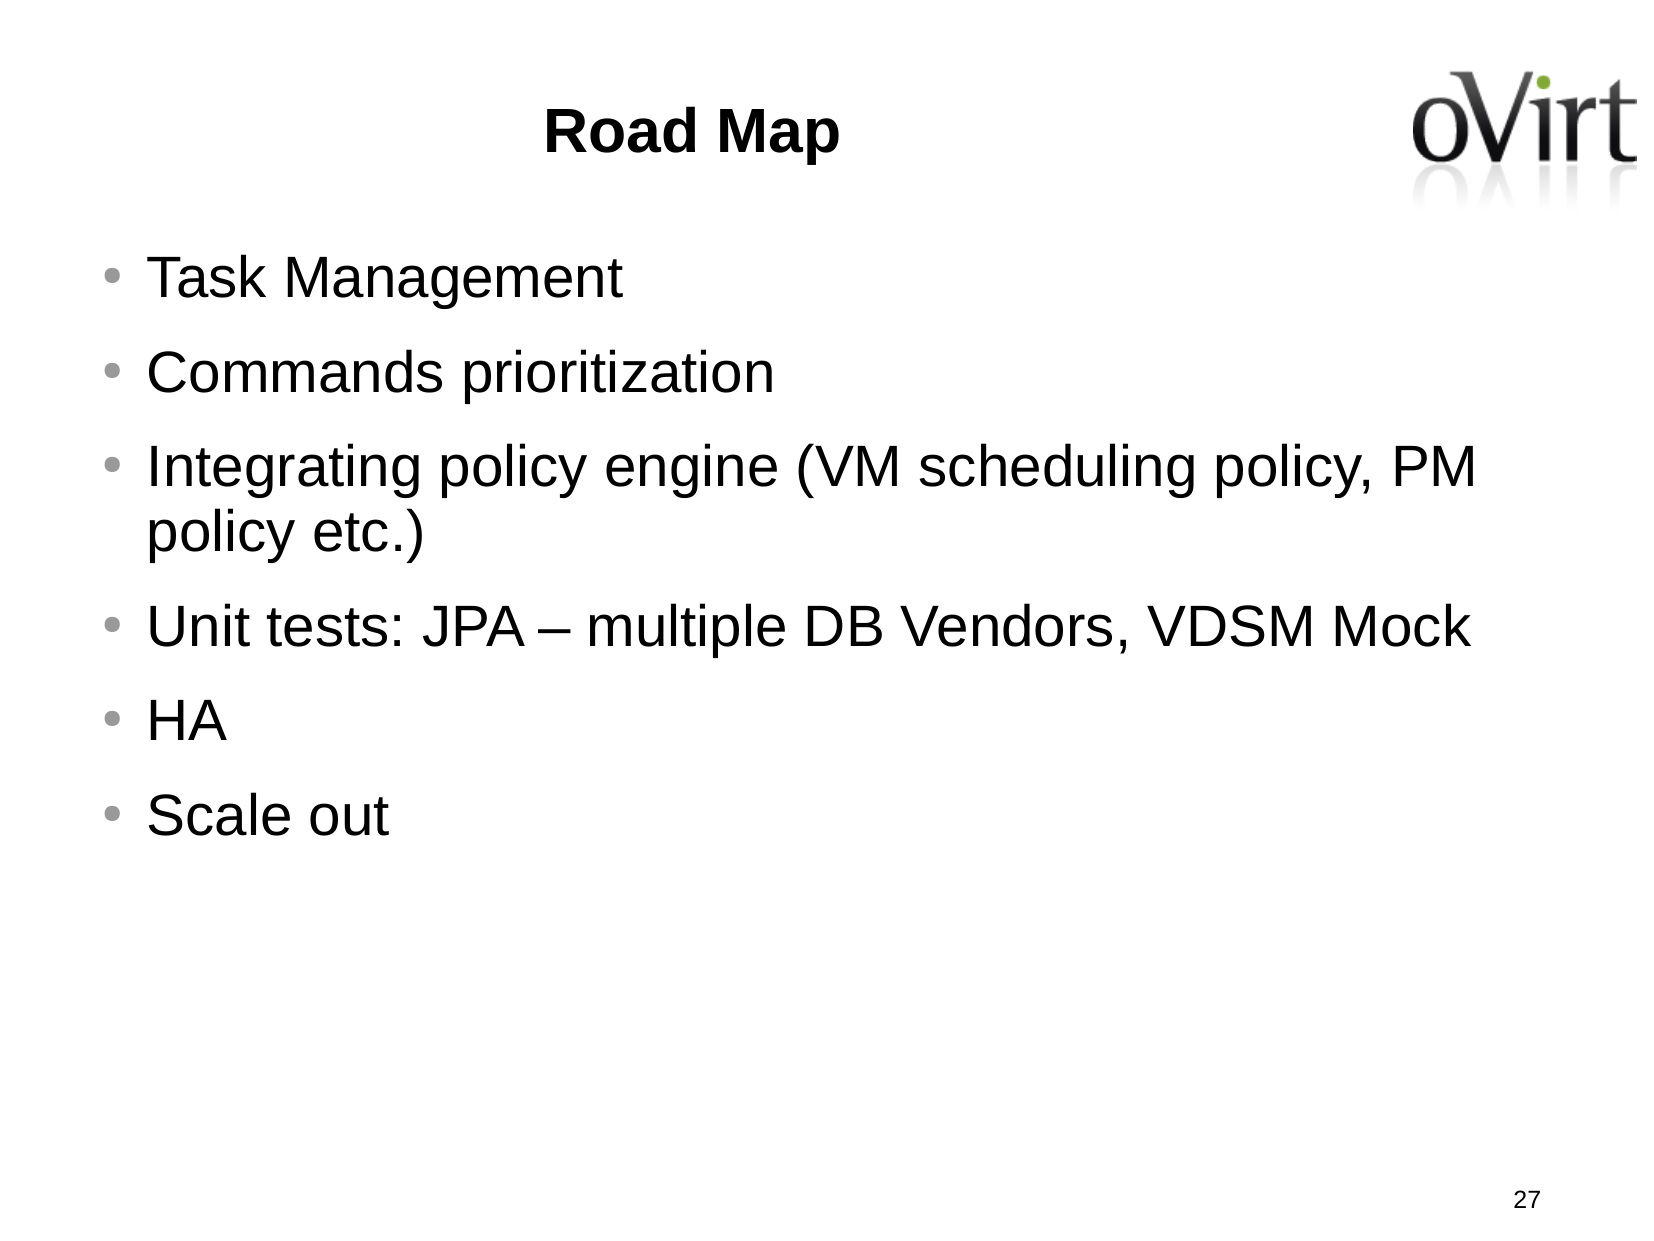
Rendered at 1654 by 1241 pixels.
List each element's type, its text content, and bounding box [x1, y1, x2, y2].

picture [1413, 63, 1637, 212]
list Task Management Commands prioritization Integrating policy engine (VM scheduling policy, PM policy etc.) Unit tests: JPA – multiple DB Vendors, VDSM Mock HA Scale out [86, 244, 1576, 1039]
title Road Map [82, 37, 1303, 226]
